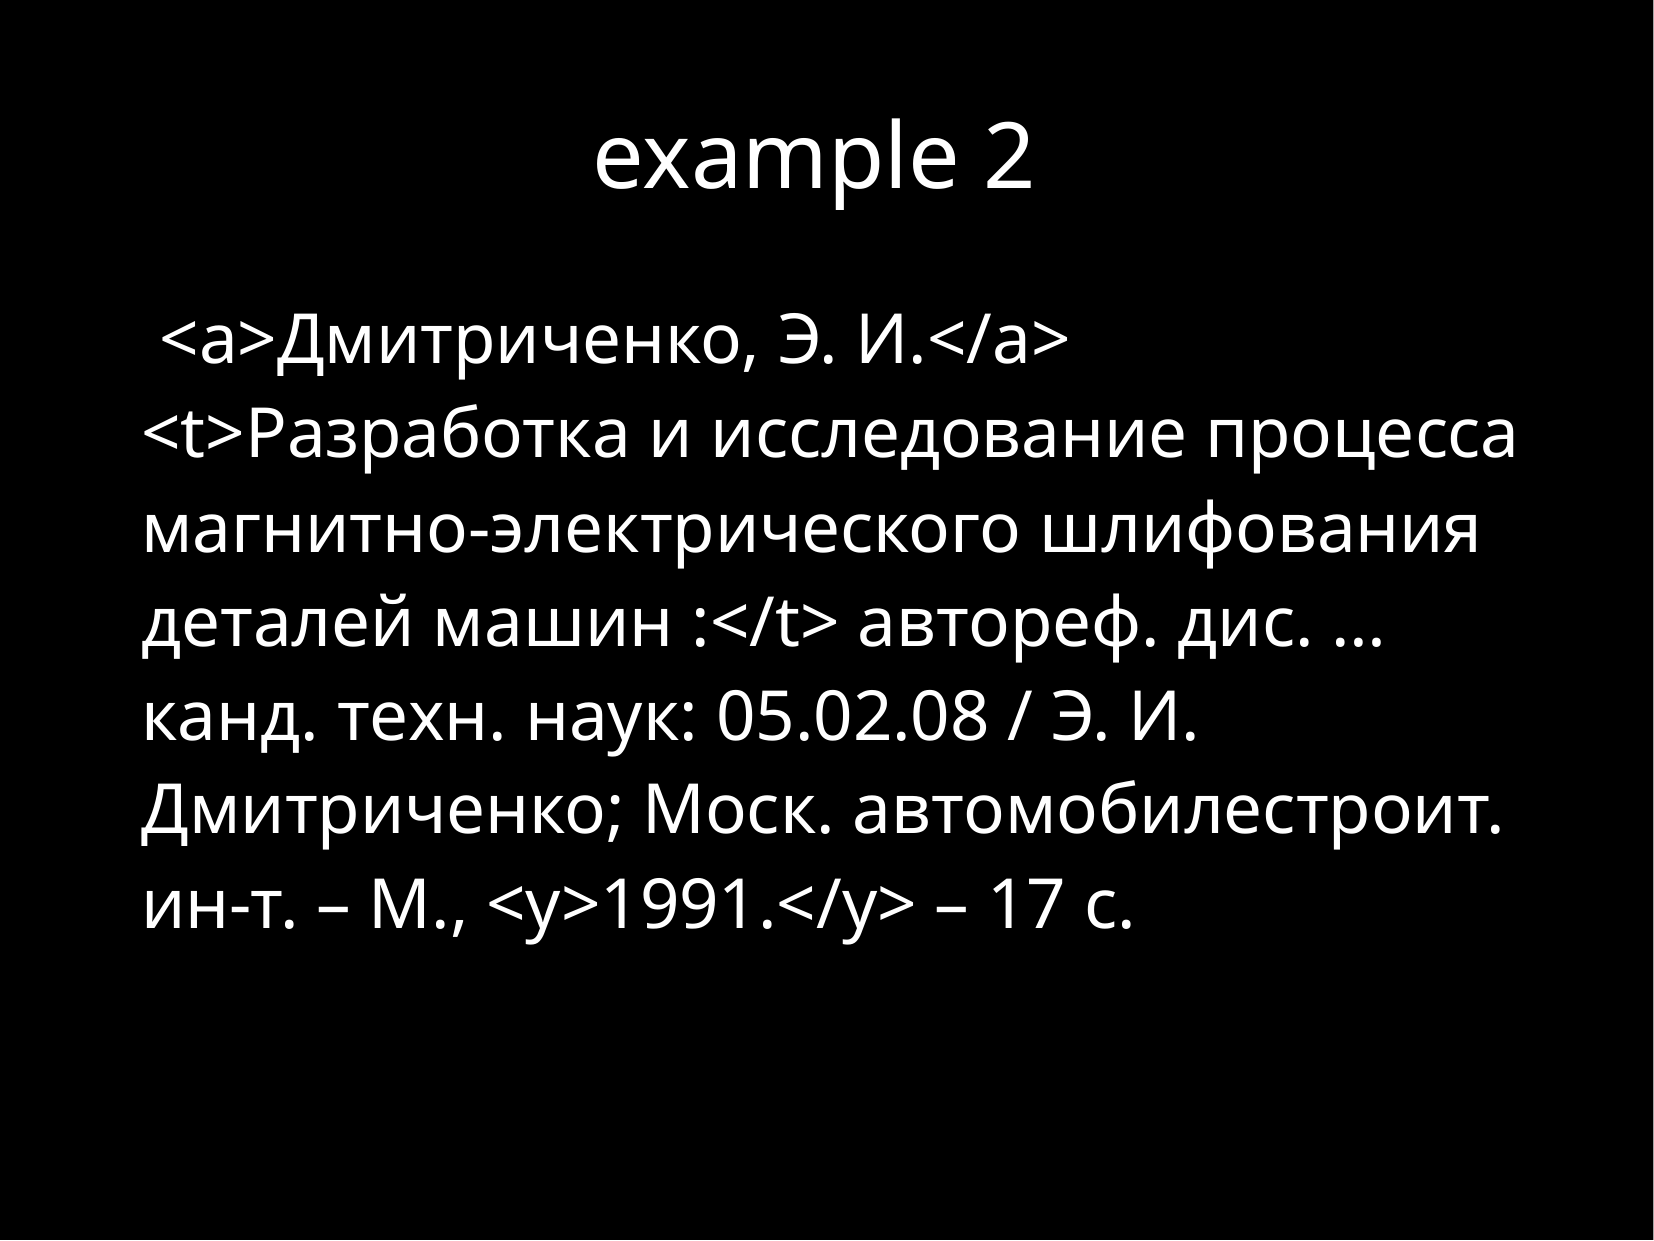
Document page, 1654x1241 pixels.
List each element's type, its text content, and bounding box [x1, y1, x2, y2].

text_box [82, 290, 1571, 1010]
title example 2 [82, 49, 1571, 257]
